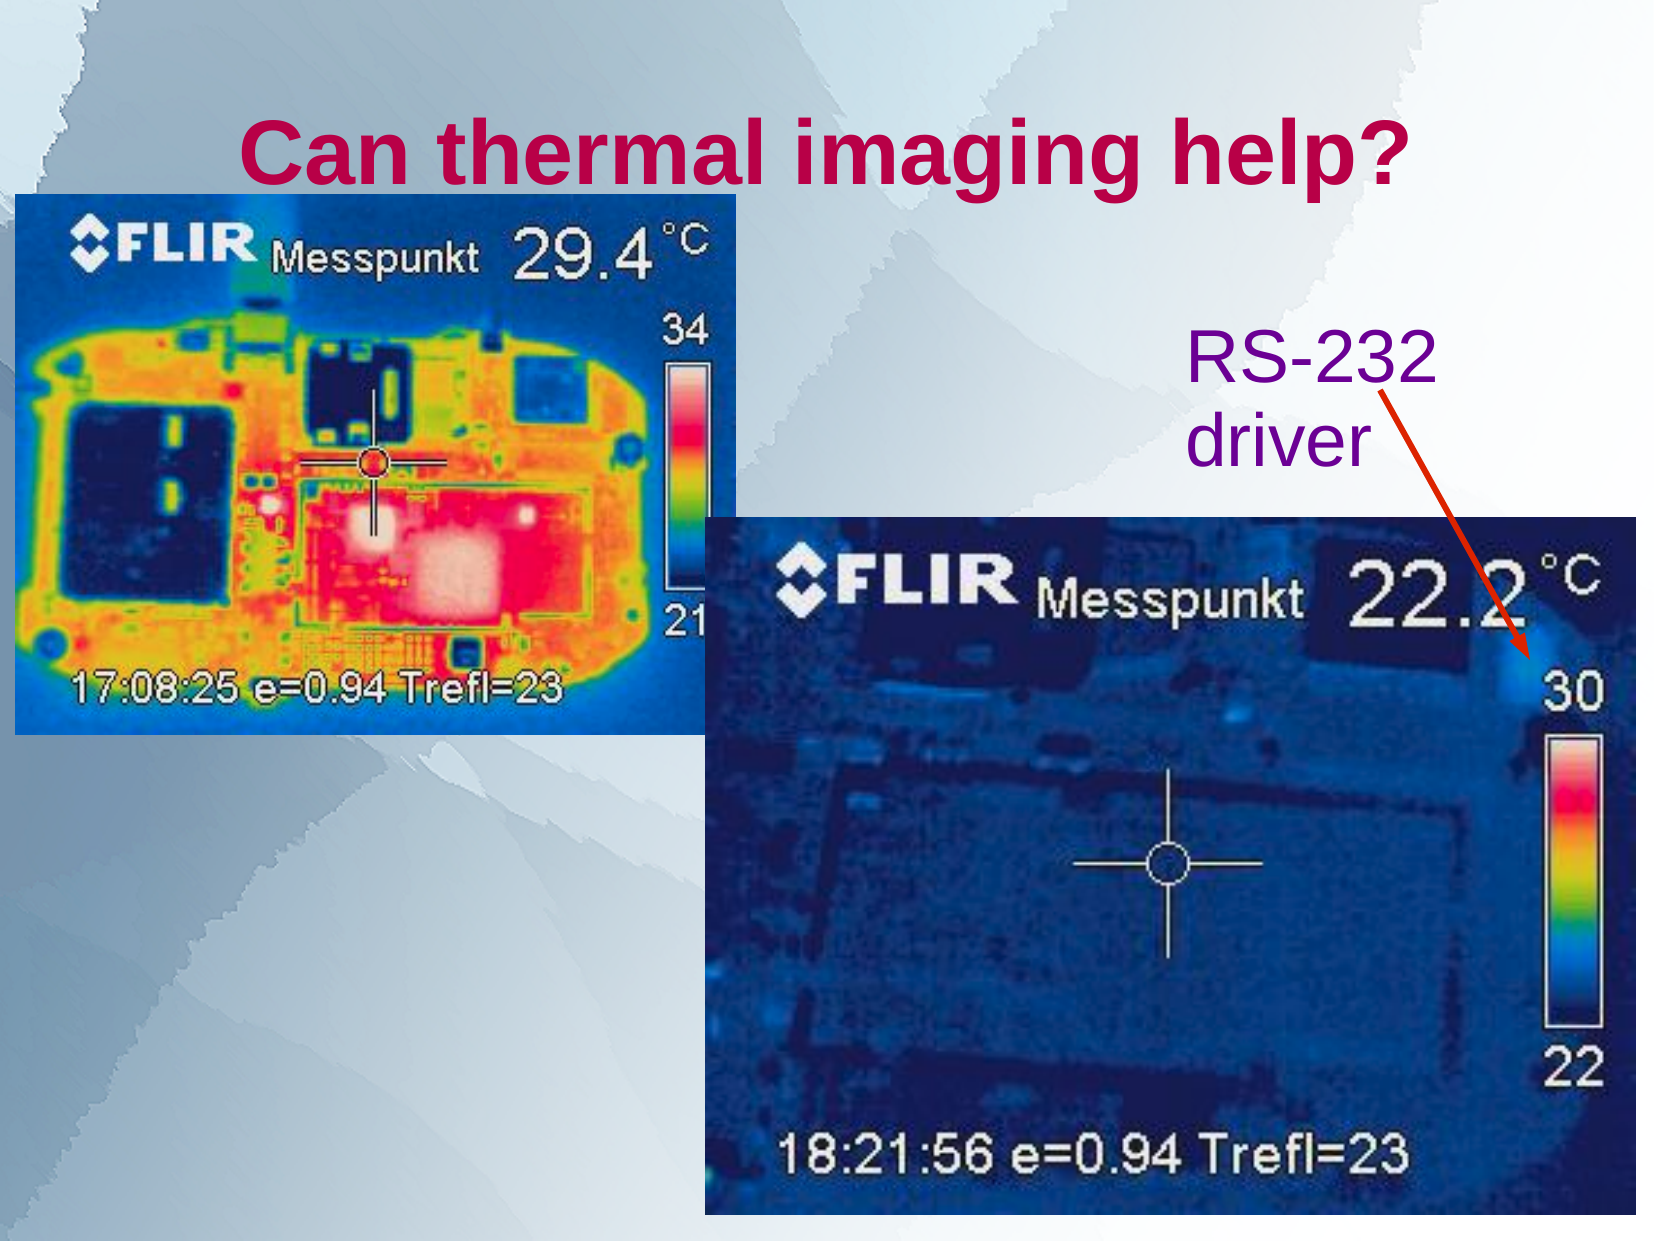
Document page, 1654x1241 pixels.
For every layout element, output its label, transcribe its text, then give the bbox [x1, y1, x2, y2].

title Can thermal imaging help? [82, 49, 1571, 257]
text_box RS-232 driver [1110, 315, 1606, 484]
picture [0, 0, 1654, 1241]
